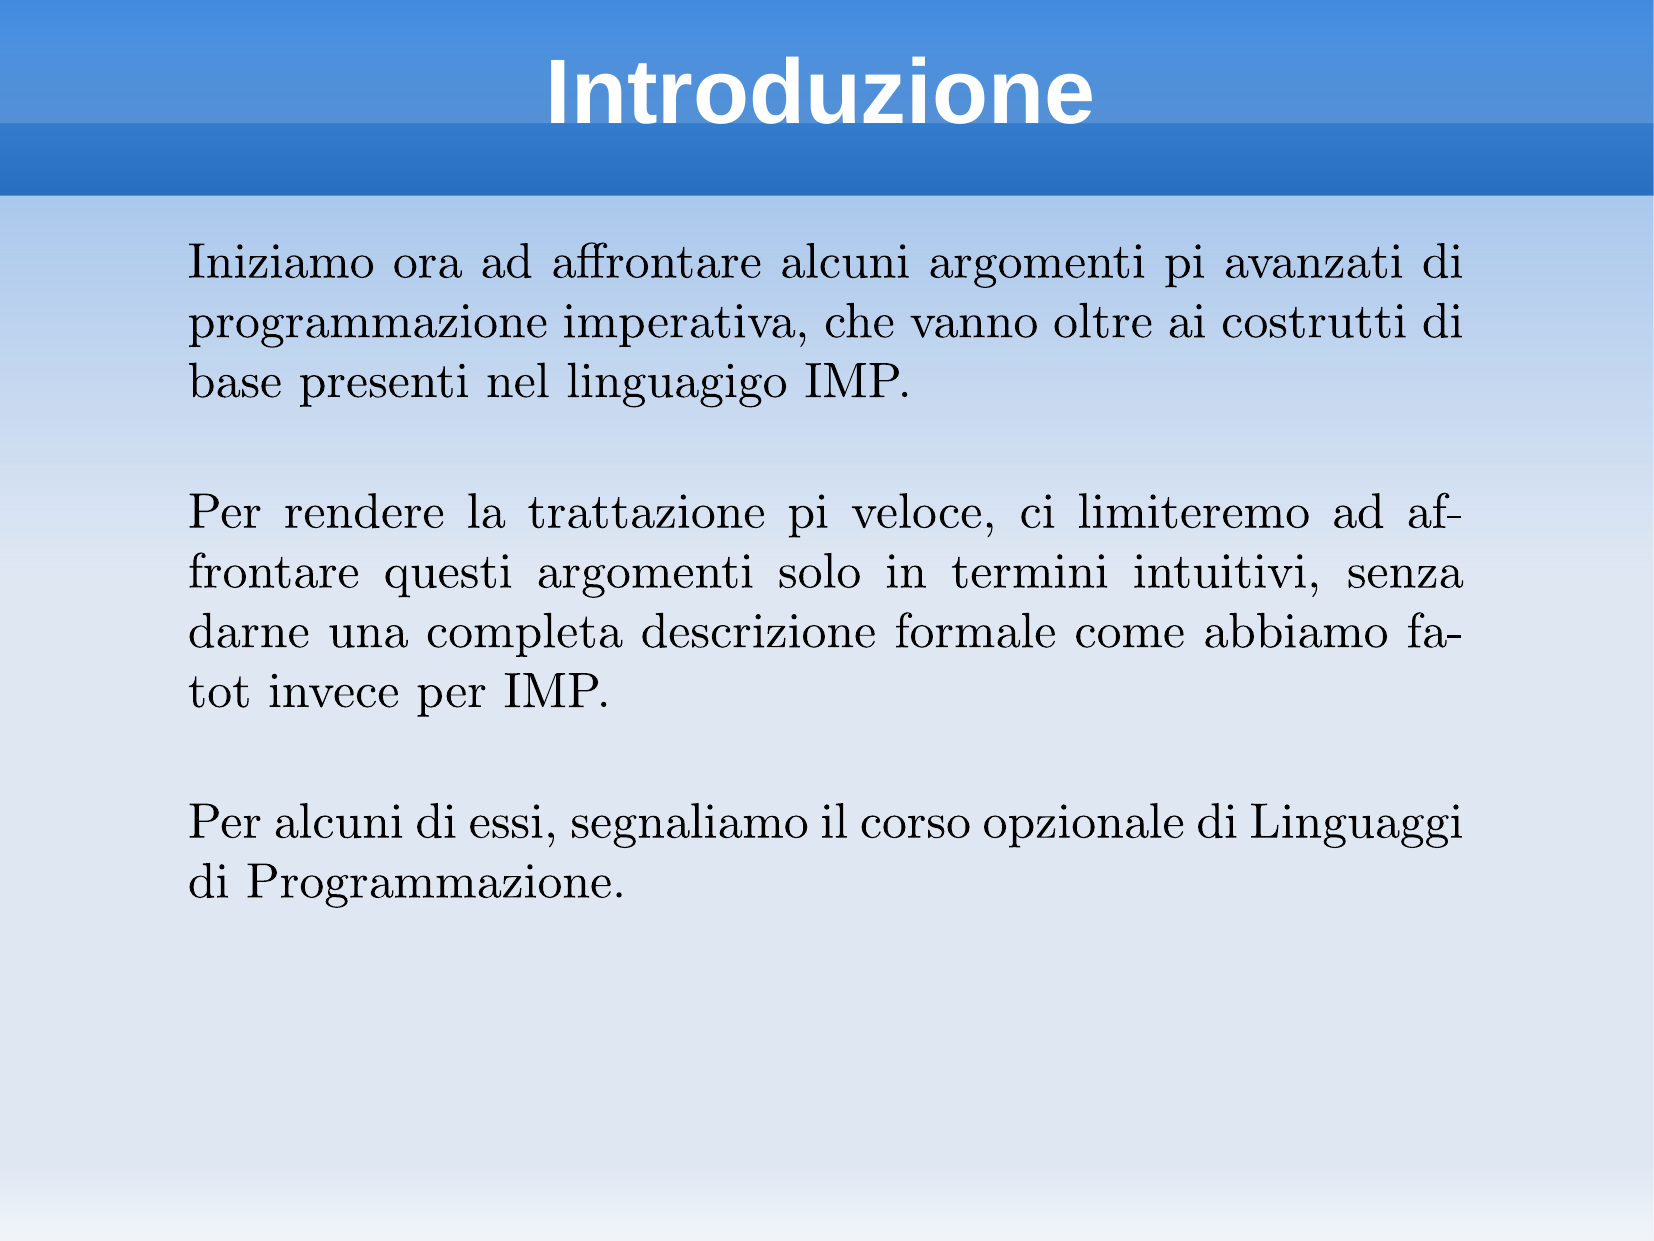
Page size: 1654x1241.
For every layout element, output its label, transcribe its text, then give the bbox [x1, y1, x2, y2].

picture [0, 0, 1654, 1241]
title Introduzione [76, 0, 1565, 188]
text_box [187, 242, 1464, 908]
